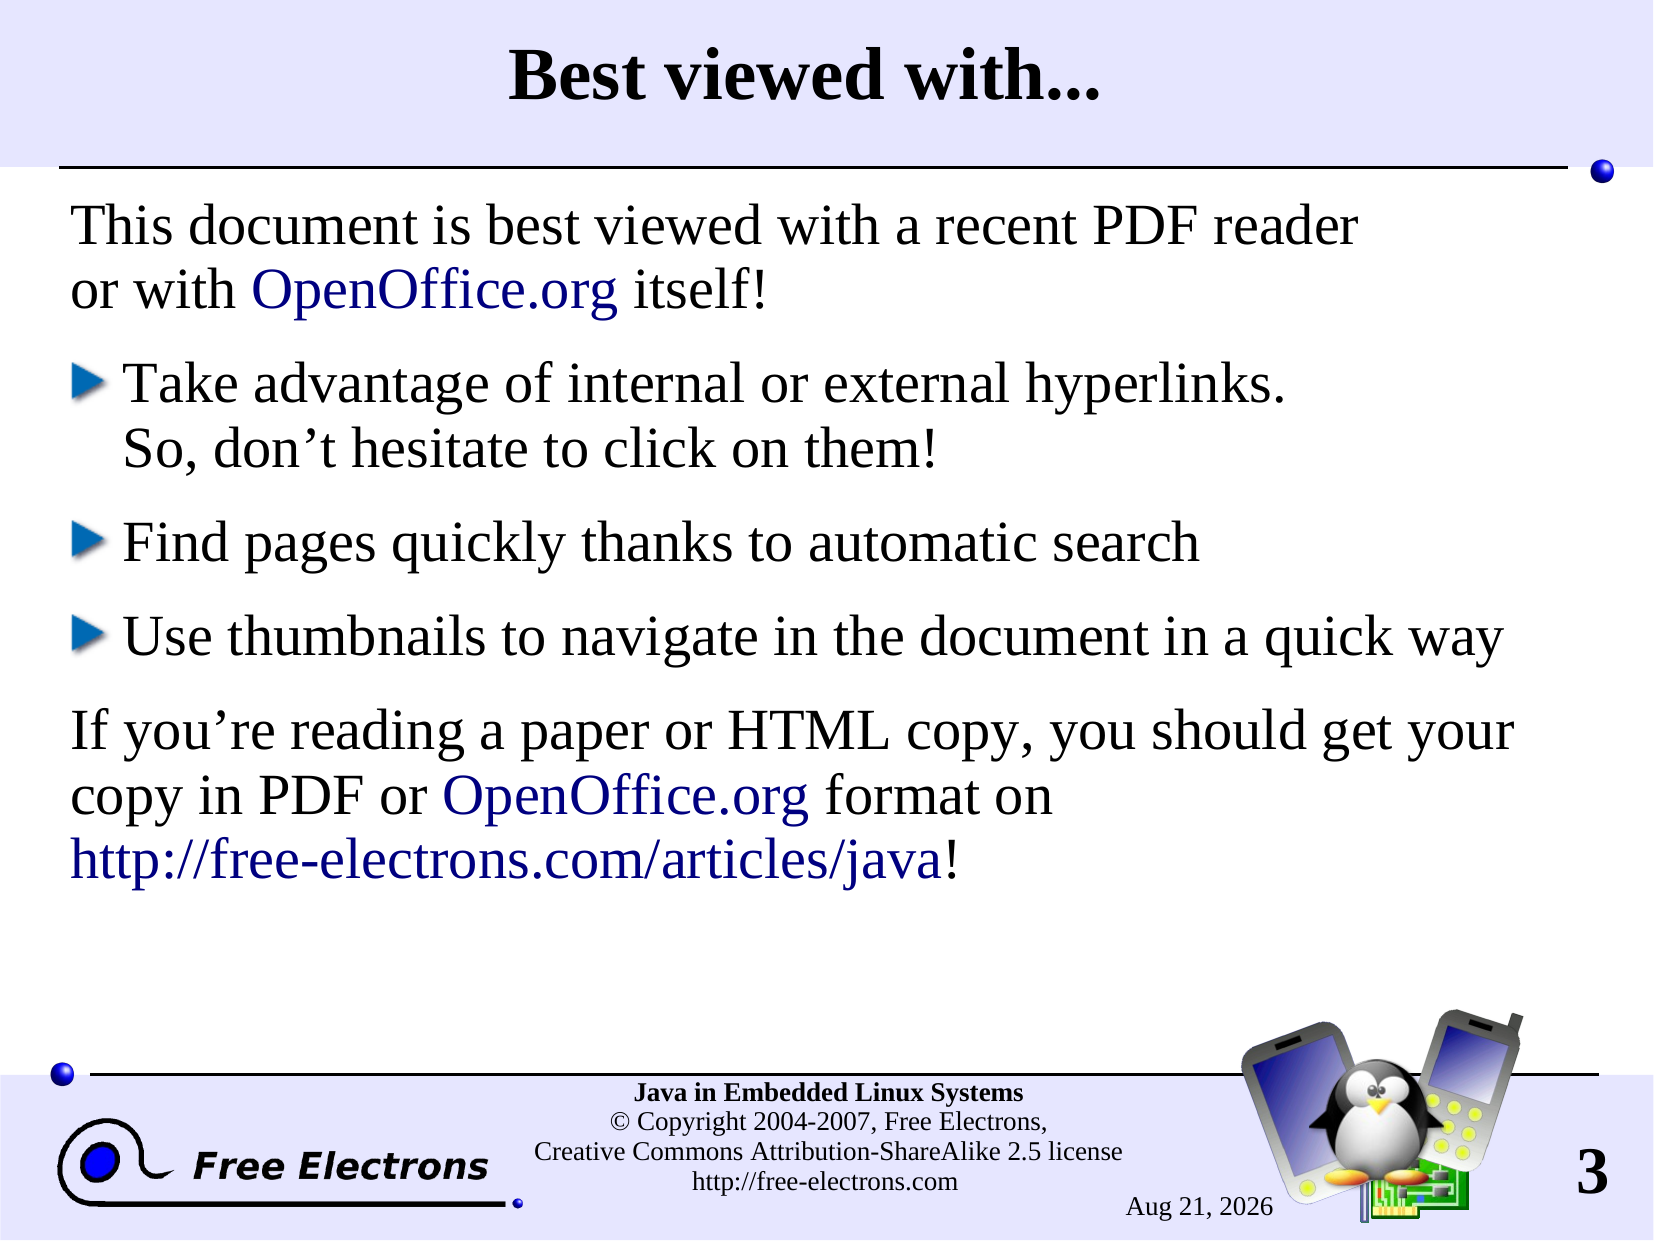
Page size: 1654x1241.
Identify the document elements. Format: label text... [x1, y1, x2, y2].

list This document is best viewed with a recent PDF reader or with OpenOffice.org itself! Take advantage of internal or external hyperlinks. So, don’t hesitate to click on them! Find pages quickly thanks to automatic search Use thumbnails to navigate in the document in a quick way If you’re reading a paper or HTML copy, you should get your copy in PDF or OpenOffice.org format on http://free-electrons.com/articles/java! [52, 192, 1553, 1042]
picture [1225, 1042, 1529, 1241]
title Best viewed with... [60, 12, 1551, 138]
picture [50, 1107, 527, 1216]
